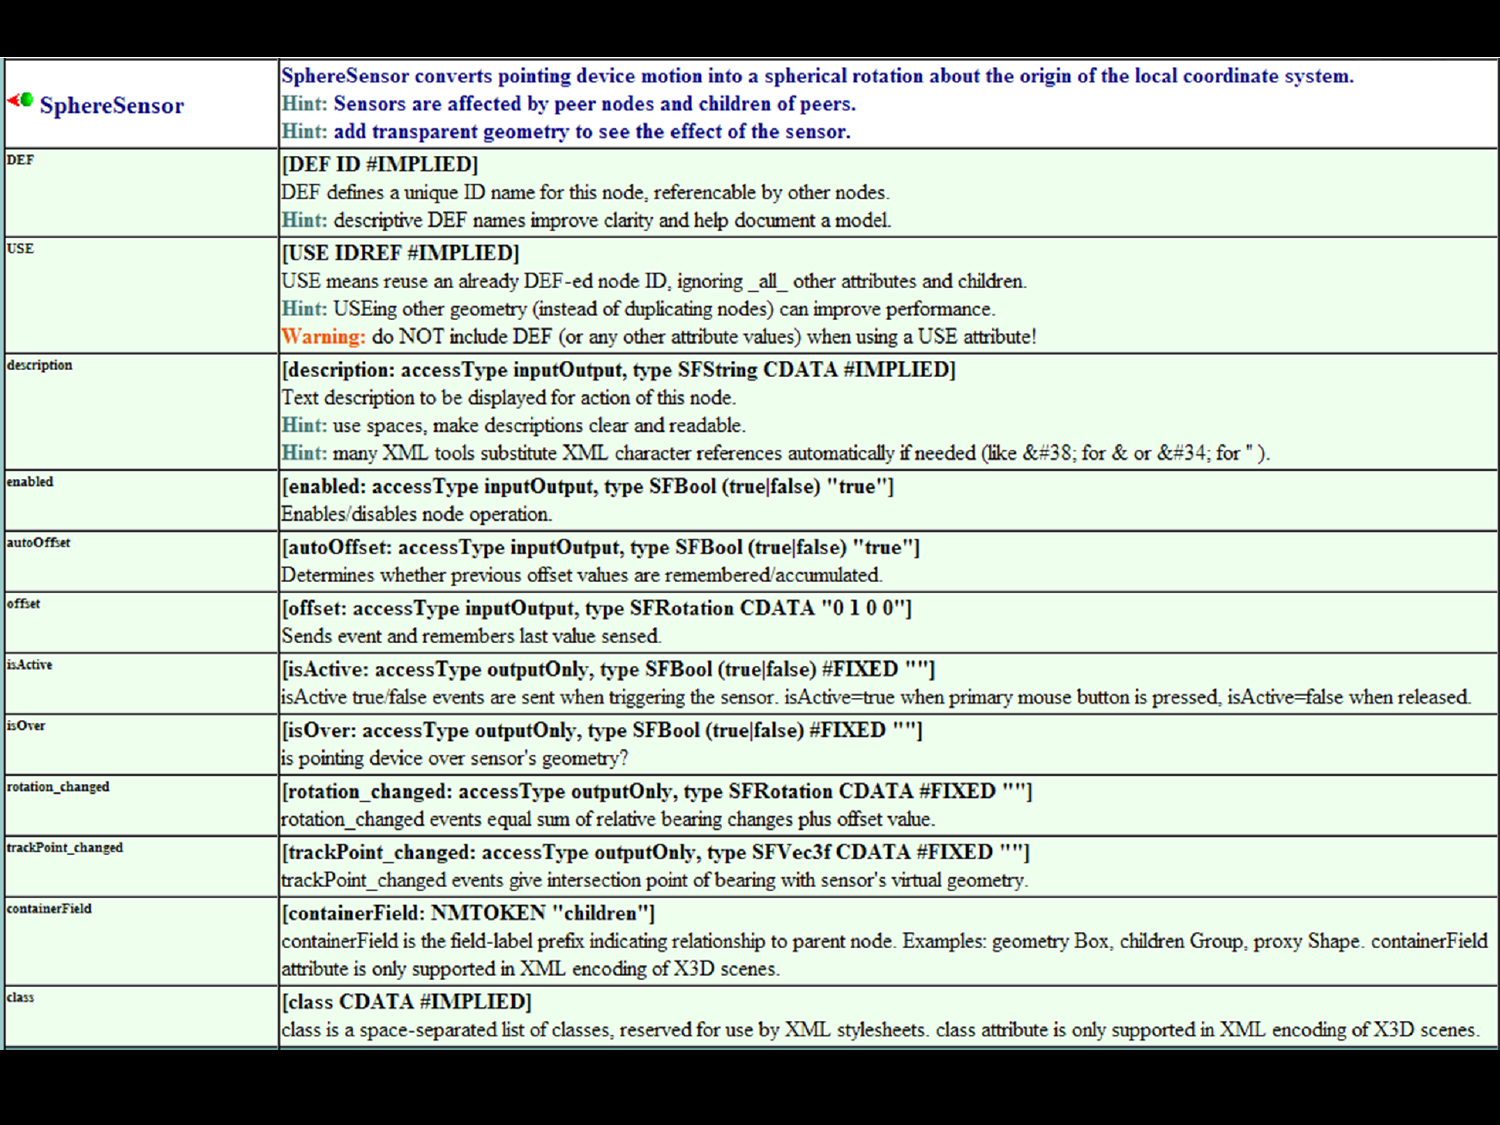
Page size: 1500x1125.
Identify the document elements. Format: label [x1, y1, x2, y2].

picture [0, 57, 1500, 1051]
text_box [0, 0, 1500, 57]
text_box [0, 1051, 1500, 1125]
